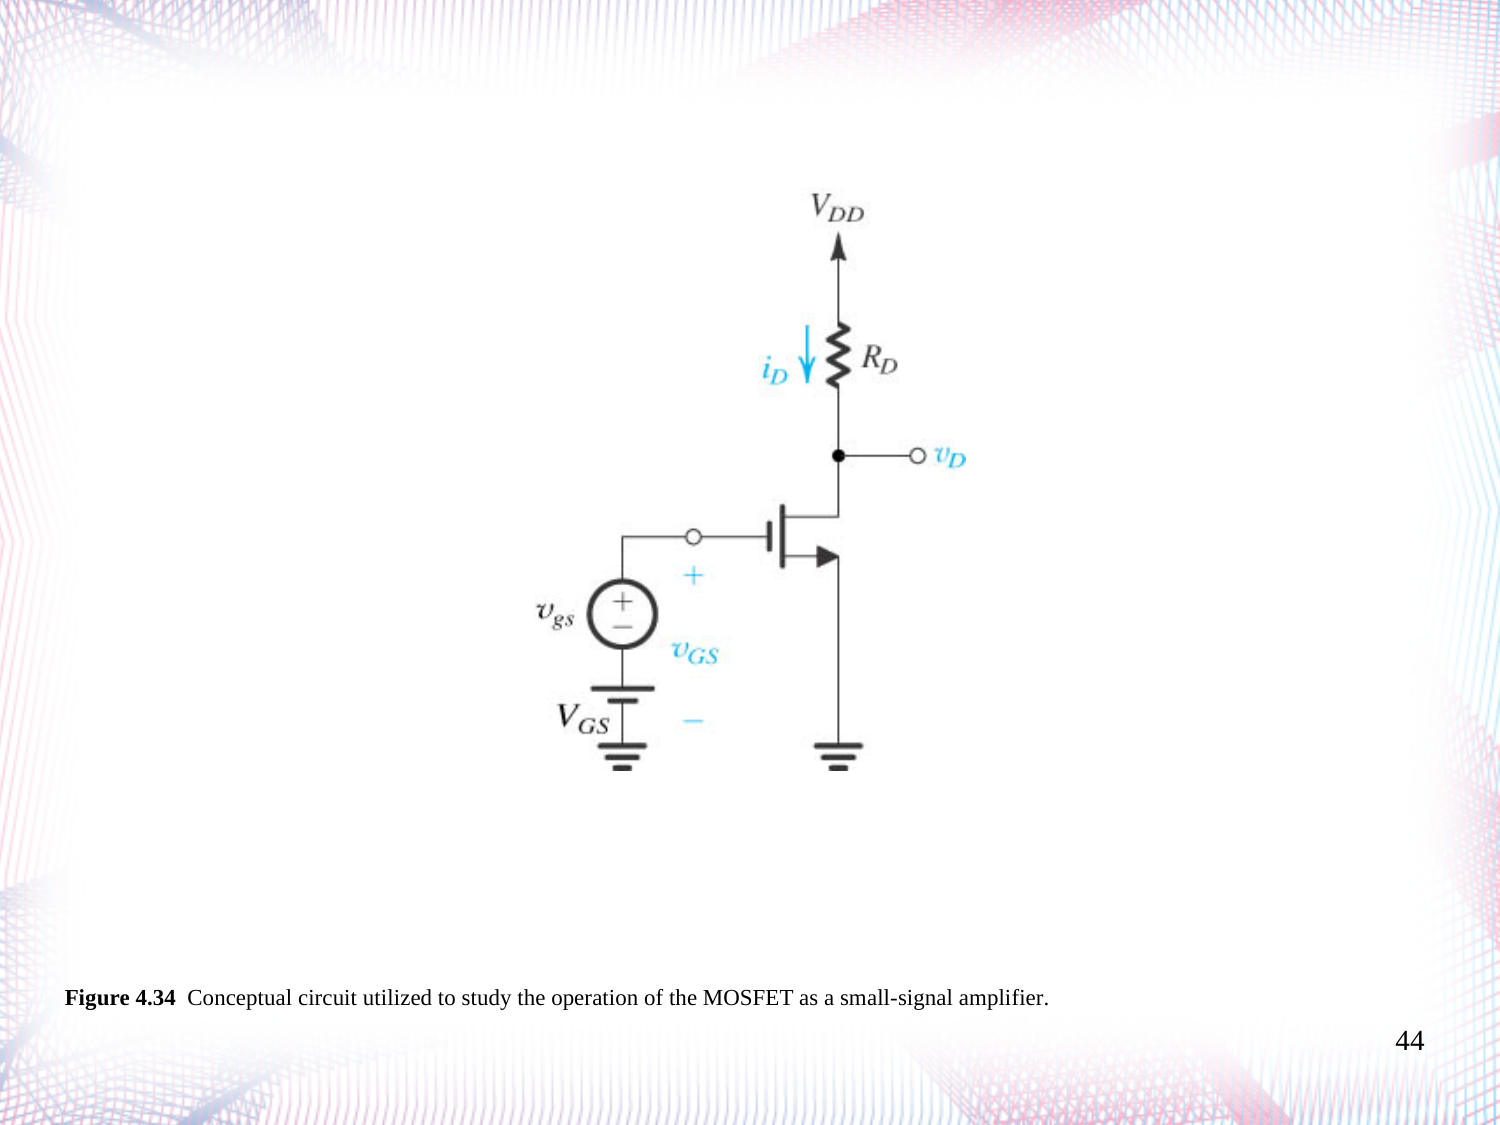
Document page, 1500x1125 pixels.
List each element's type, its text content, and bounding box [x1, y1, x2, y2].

picture [0, 0, 1500, 1125]
text_box Figure 4.34 Conceptual circuit utilized to study the operation of the MOSFET as a small-signal amplifier. [49, 975, 1213, 1018]
